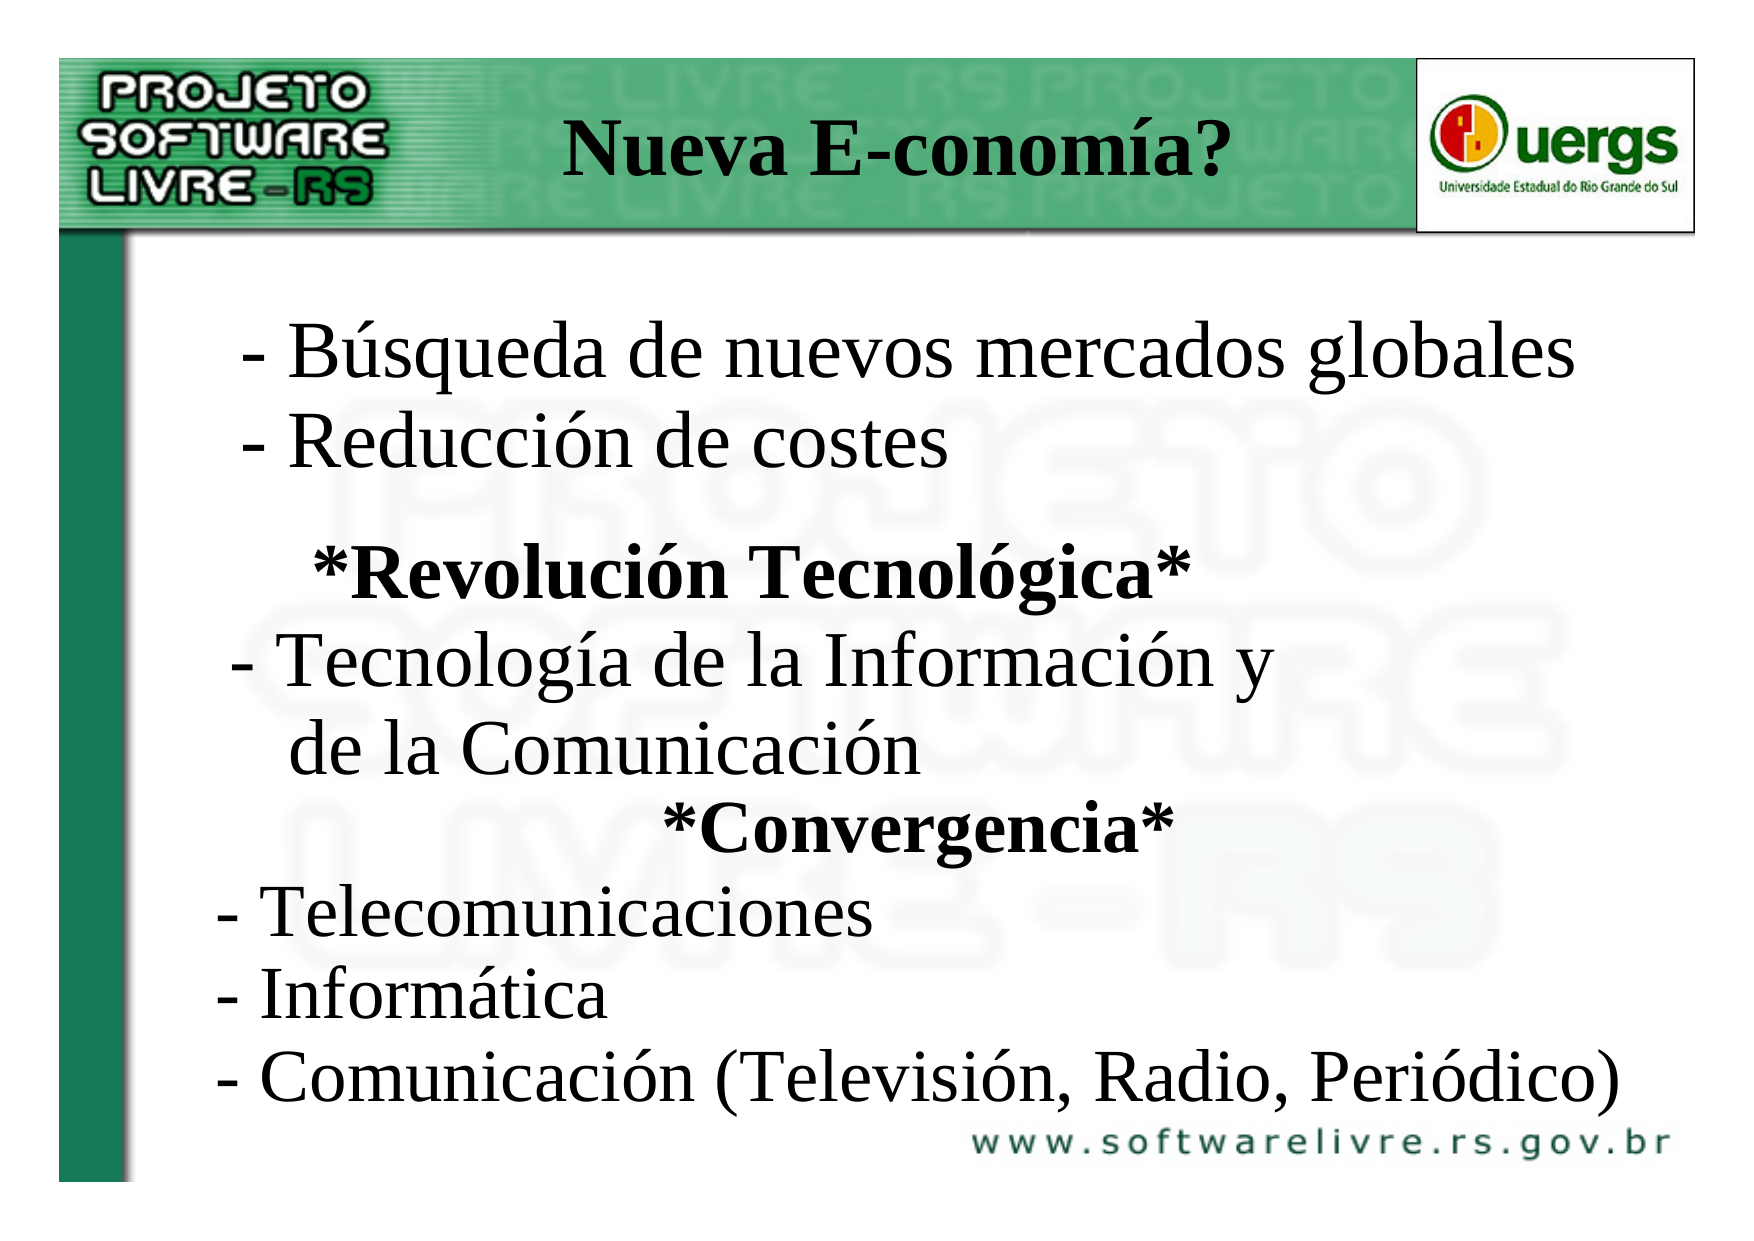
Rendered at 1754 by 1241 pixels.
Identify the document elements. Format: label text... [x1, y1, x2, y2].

text_box Nueva E-conomía? [562, 101, 1238, 198]
picture [59, 58, 1695, 1182]
text_box *Convergencia* - Telecomunicaciones - Informática - Comunicación (Televisión, Radio, Periódico) [215, 786, 1624, 1125]
text_box *Revolución Tecnológica* - Tecnología de la Información y de la Comunicación [229, 528, 1277, 786]
text_box - Búsqueda de nuevos mercados globales - Reducción de costes [240, 214, 1583, 530]
